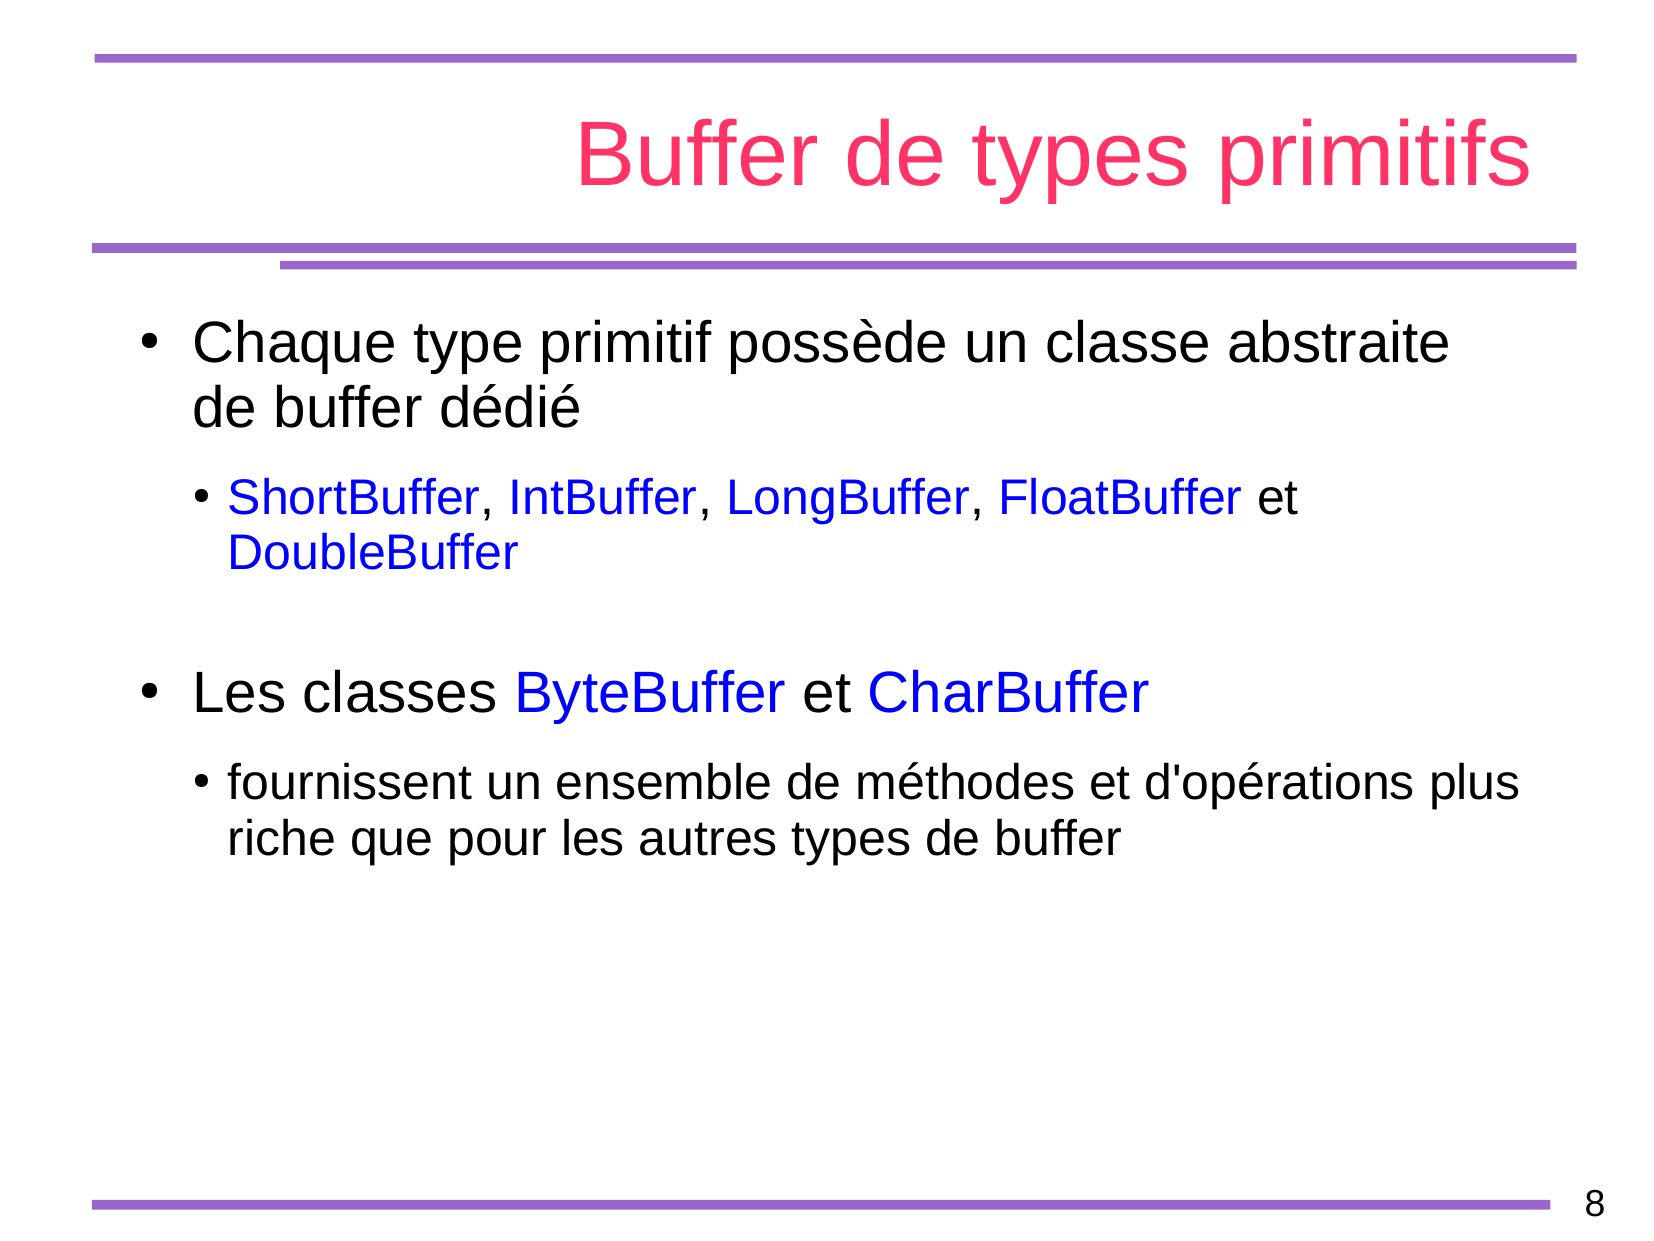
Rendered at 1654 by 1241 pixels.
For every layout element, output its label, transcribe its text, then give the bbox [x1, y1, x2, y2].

list Chaque type primitif possède un classe abstraite de buffer dédié ShortBuffer, IntBuffer, LongBuffer, FloatBuffer et DoubleBuffer Les classes ByteBuffer et CharBuffer fournissent un ensemble de méthodes et d'opérations plus riche que pour les autres types de buffer [121, 309, 1534, 1162]
title Buffer de types primitifs [121, 49, 1534, 257]
